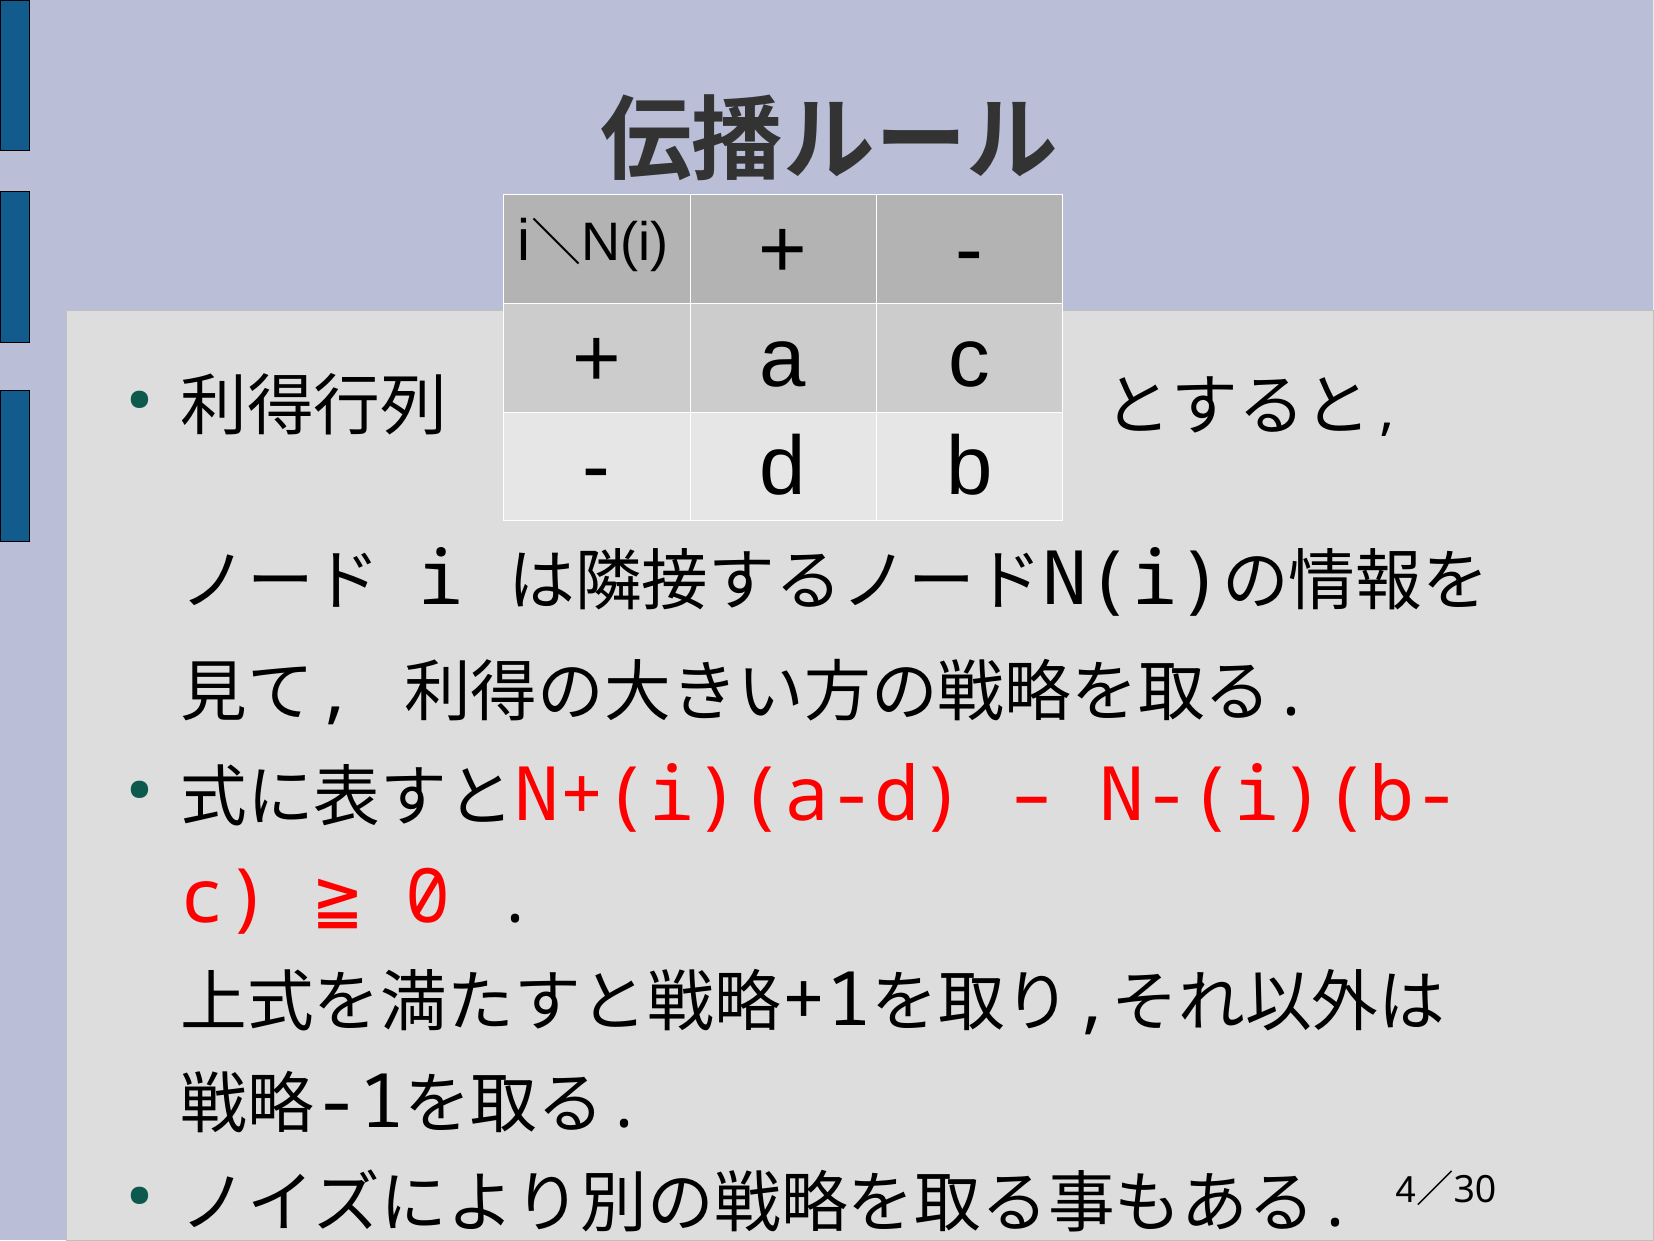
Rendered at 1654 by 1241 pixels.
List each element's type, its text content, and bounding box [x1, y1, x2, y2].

table_cell b [877, 413, 1062, 520]
table_cell c [877, 304, 1062, 412]
table_header i＼N(i) [504, 195, 690, 303]
list 利得行列 とすると, ノード i は隣接するノードN(i)の情報を見て, 利得の大きい方の戦略を取る. 式に表すとN+(i)(a-d) – N-(i)(b-c) ≧ 0 . 上式を満たすと戦略+1を取り,それ以外は 戦略-1を取る. ノイズにより別の戦略を取る事もある. [109, 352, 1522, 1134]
table_cell + [504, 304, 690, 412]
title 伝播ルール [123, 29, 1536, 237]
table_cell a [691, 304, 876, 412]
table_header + [691, 195, 876, 303]
table_cell d [691, 413, 876, 520]
table_header - [877, 195, 1062, 303]
table_cell - [504, 413, 690, 520]
